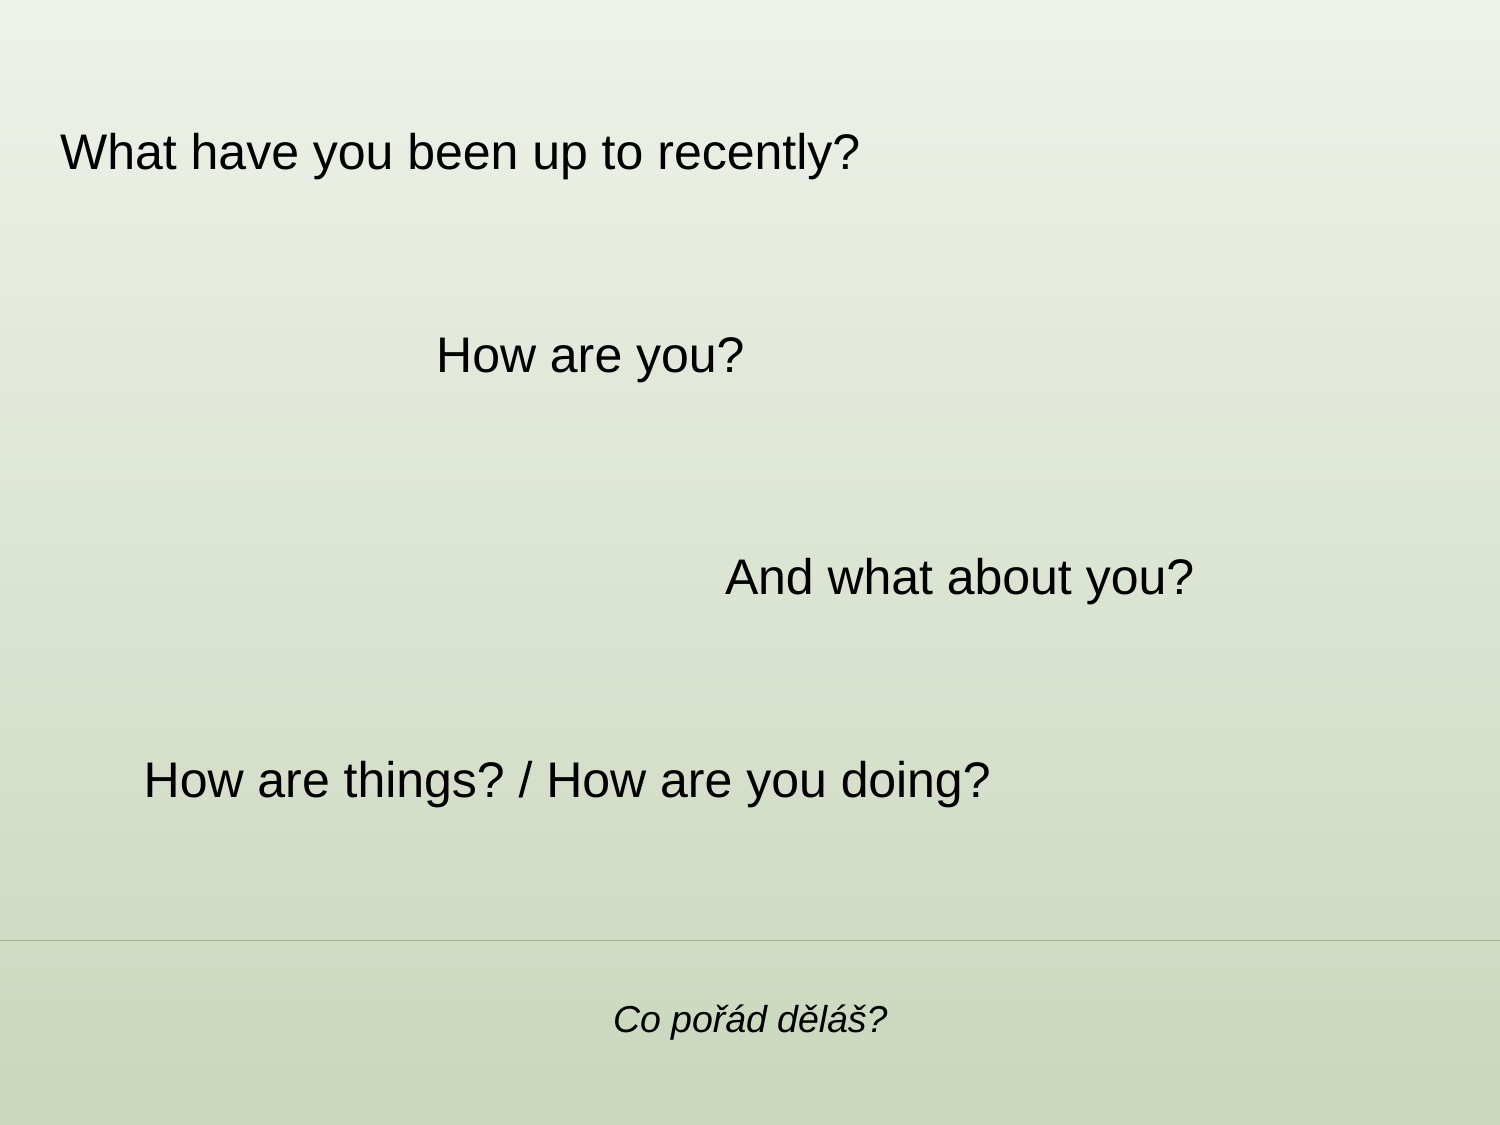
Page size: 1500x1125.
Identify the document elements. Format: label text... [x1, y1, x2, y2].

text_box What have you been up to recently? [45, 111, 876, 188]
text_box Co pořád děláš? [598, 987, 903, 1049]
text_box And what about you? [710, 537, 1210, 613]
text_box How are you? [421, 314, 760, 390]
text_box How are things? / How are you doing? [128, 739, 1006, 816]
